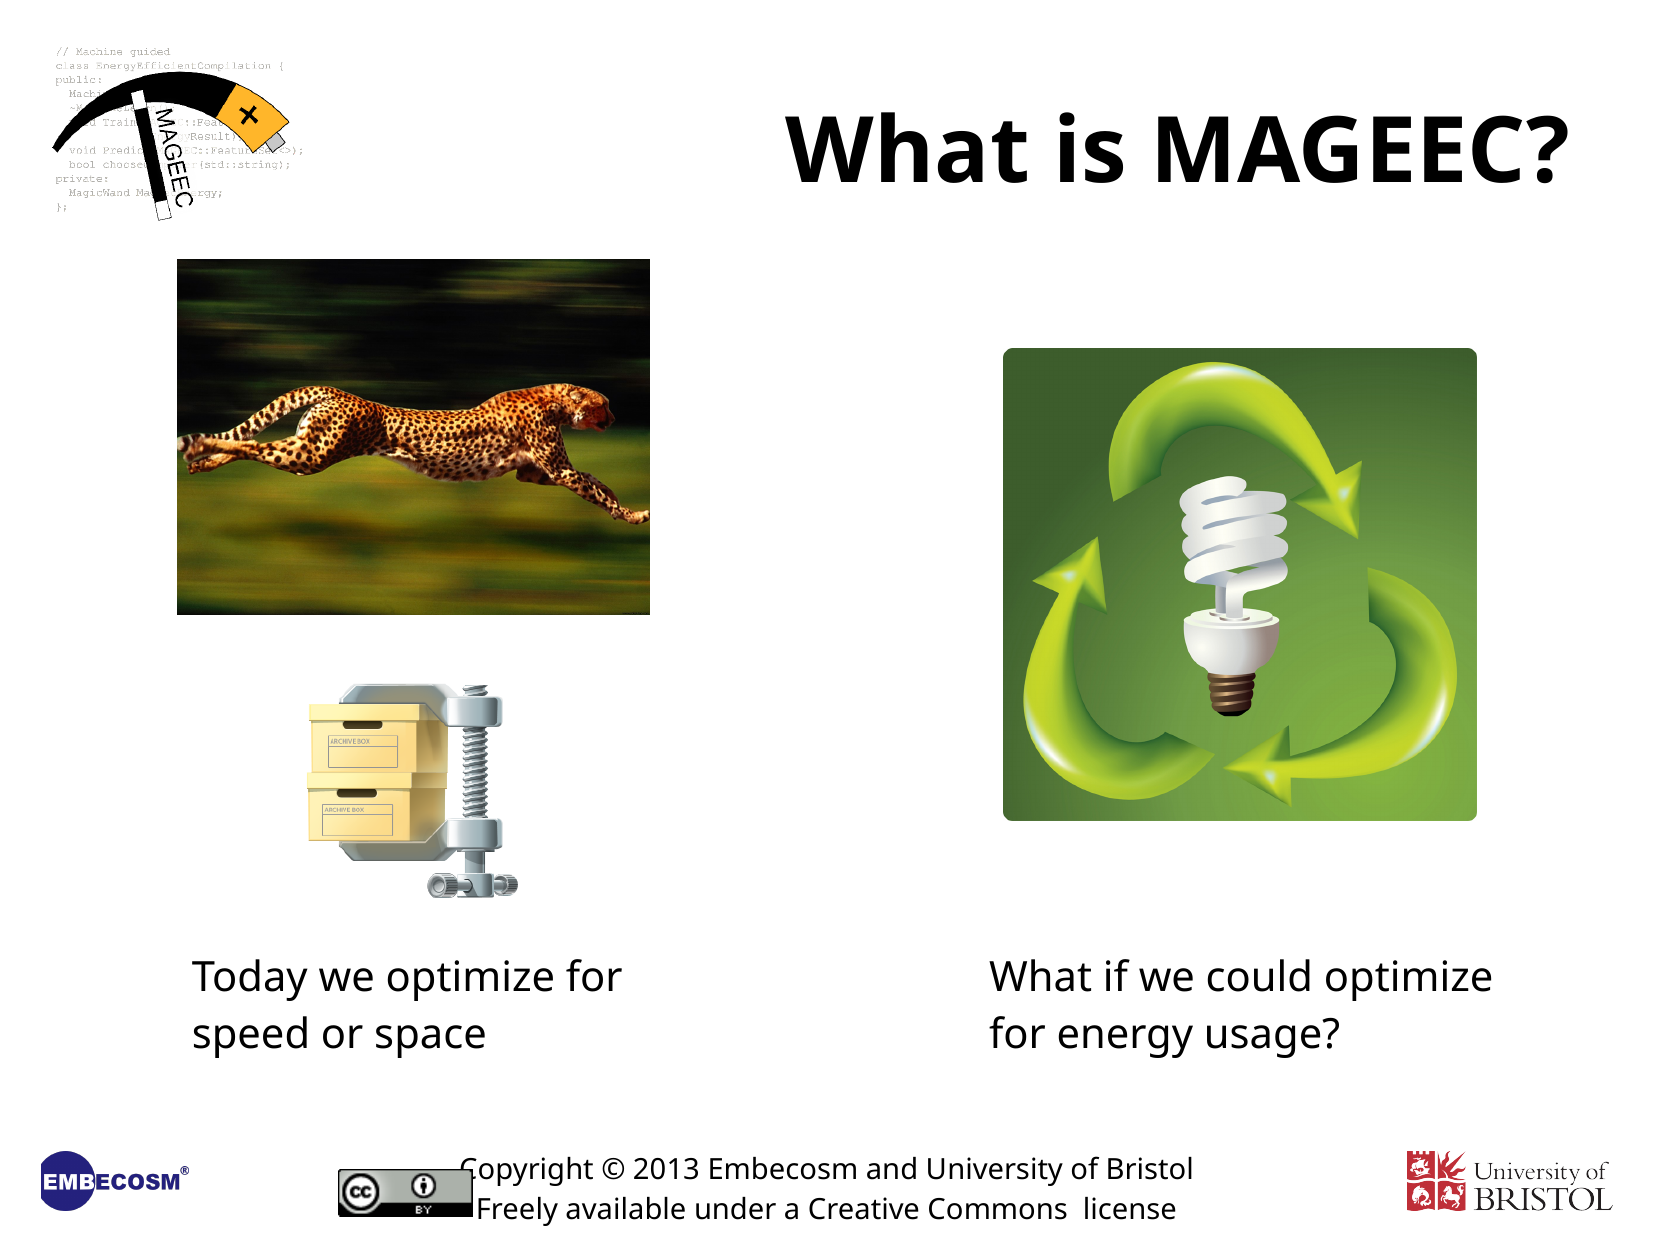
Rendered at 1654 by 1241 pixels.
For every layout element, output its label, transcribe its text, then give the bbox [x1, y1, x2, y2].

picture [295, 673, 532, 910]
picture [1003, 348, 1477, 821]
picture [177, 259, 650, 615]
text_box Today we optimize for speed or space [177, 938, 650, 1062]
picture [338, 1169, 473, 1217]
title What is MAGEEC? [326, 61, 1571, 233]
picture [1407, 1151, 1613, 1211]
picture [41, 1151, 189, 1211]
picture [52, 47, 302, 225]
text_box What if we could optimize for energy usage? [974, 938, 1565, 1089]
